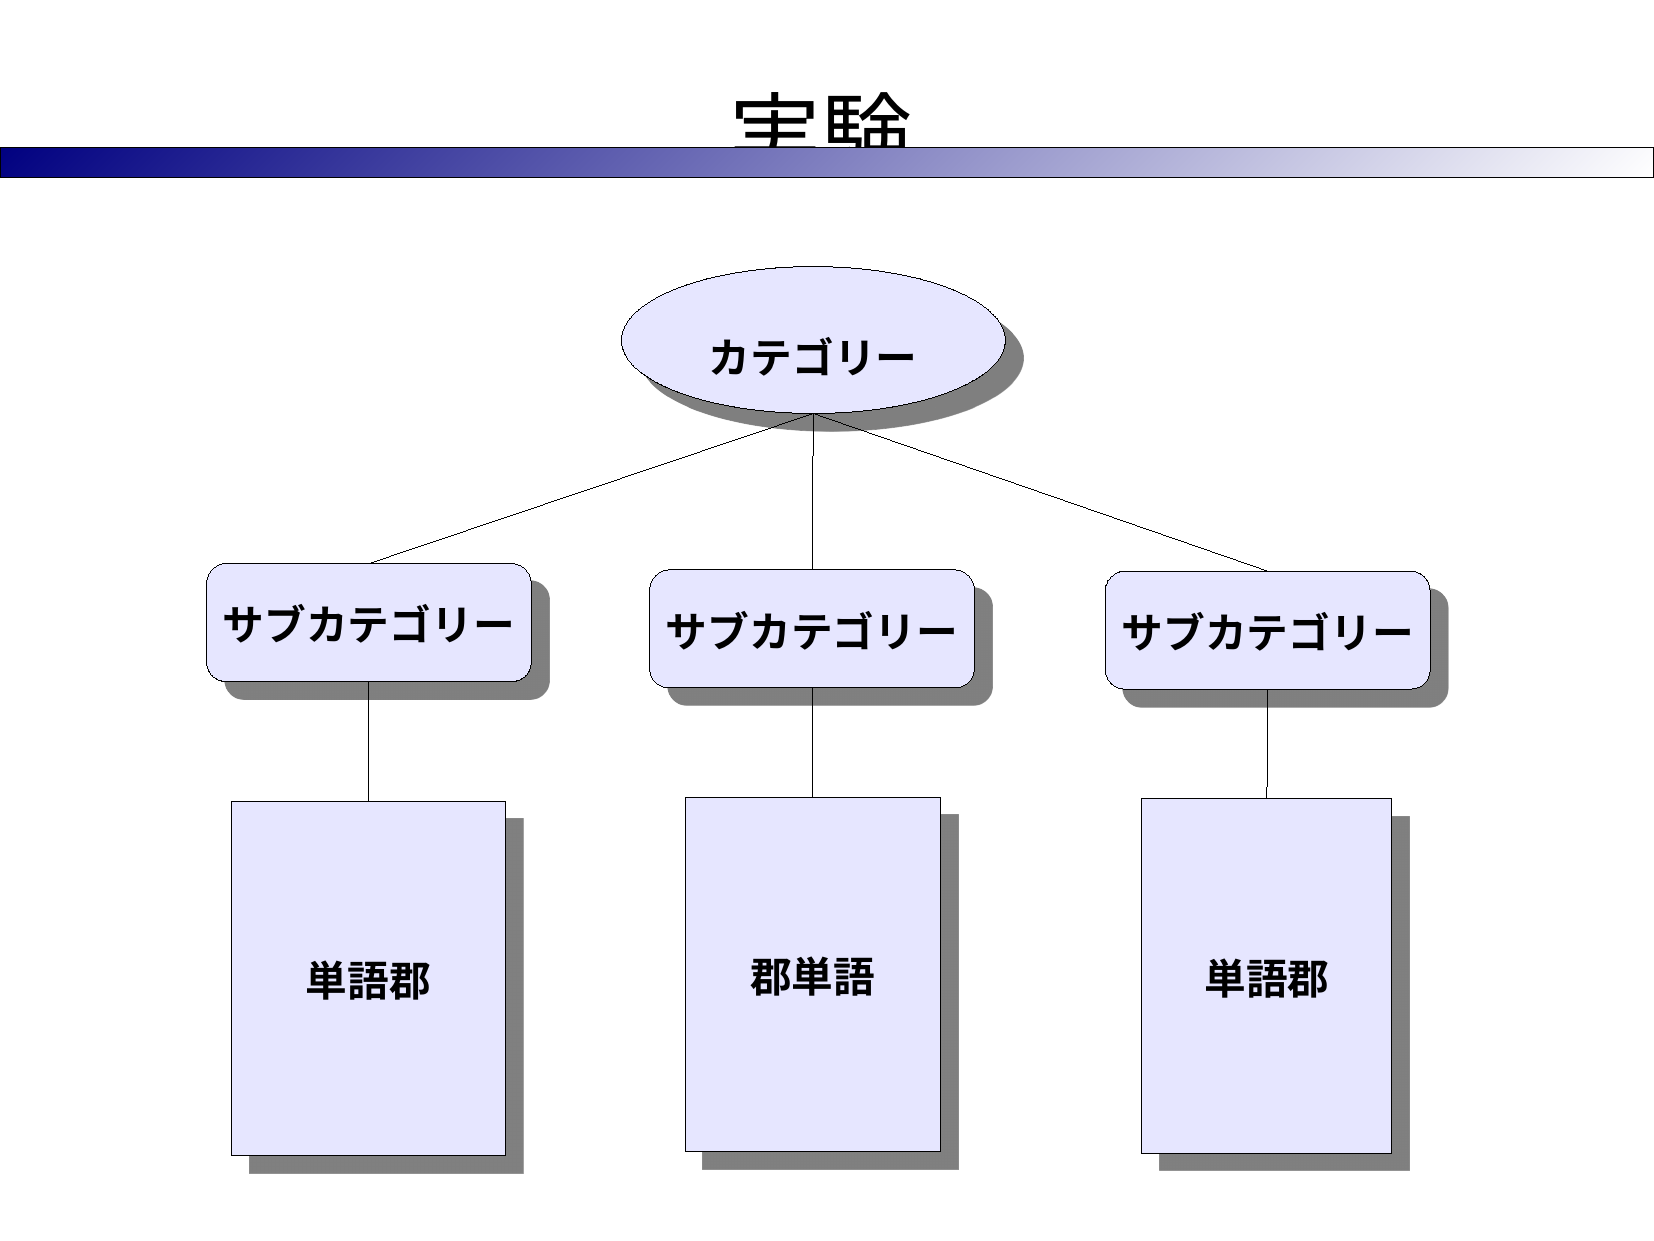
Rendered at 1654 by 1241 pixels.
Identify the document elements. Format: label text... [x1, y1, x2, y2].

text_box サブカテゴリー [649, 569, 975, 688]
text_box サブカテゴリー [1105, 571, 1431, 690]
title 実験 [76, 29, 1565, 147]
text_box 郡単語 [685, 797, 941, 1152]
text_box 単語郡 [1141, 798, 1392, 1154]
text_box [0, 147, 1654, 178]
text_box カテゴリー [621, 266, 1006, 414]
text_box サブカテゴリー [206, 563, 532, 682]
text_box 単語郡 [231, 801, 506, 1156]
